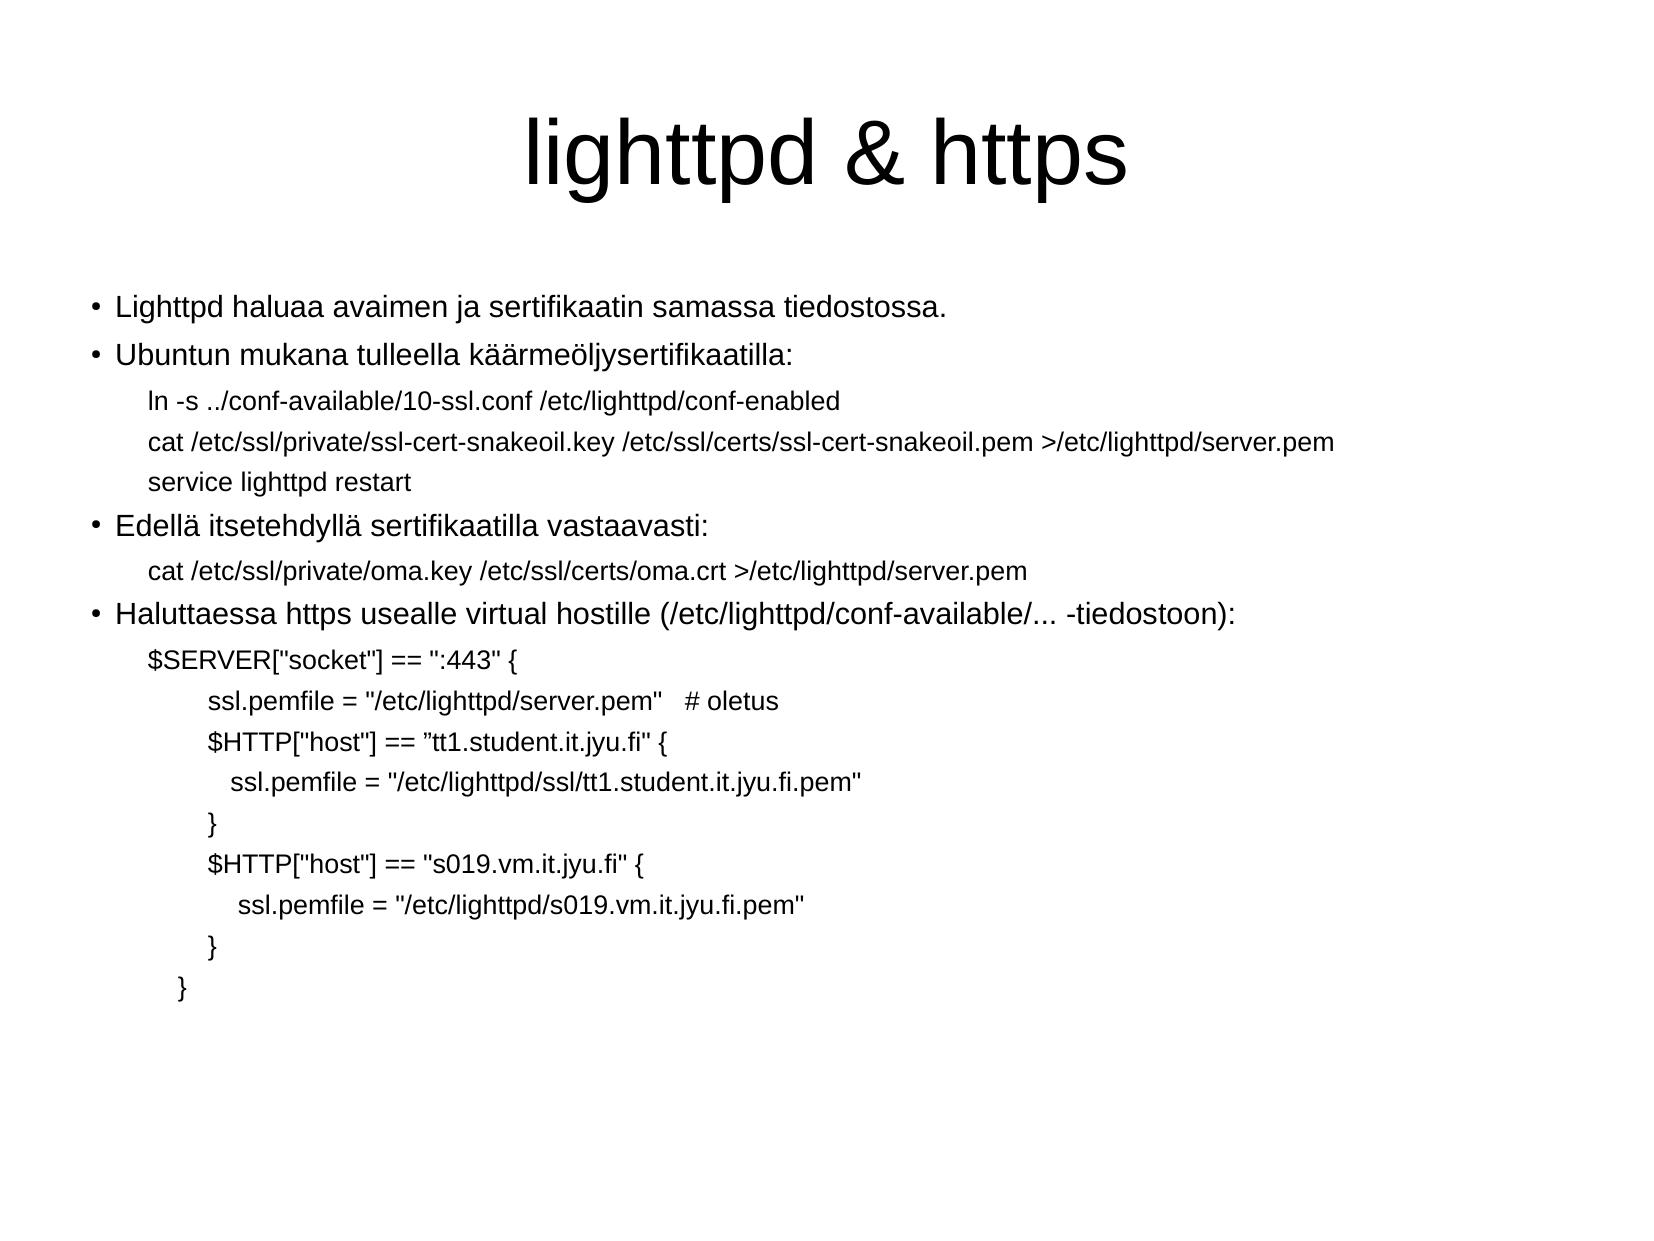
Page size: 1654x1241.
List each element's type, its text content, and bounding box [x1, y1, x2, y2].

list Lighttpd haluaa avaimen ja sertifikaatin samassa tiedostossa. Ubuntun mukana tulleella käärmeöljysertifikaatilla: ln -s ../conf-available/10-ssl.conf /etc/lighttpd/conf-enabled cat /etc/ssl/private/ssl-cert-snakeoil.key /etc/ssl/certs/ssl-cert-snakeoil.pem >/etc/lighttpd/server.pem service lighttpd restart Edellä itsetehdyllä sertifikaatilla vastaavasti: cat /etc/ssl/private/oma.key /etc/ssl/certs/oma.crt >/etc/lighttpd/server.pem Haluttaessa https usealle virtual hostille (/etc/lighttpd/conf-available/... -tiedostoon): $SERVER["socket"] == ":443" { ssl.pemfile = "/etc/lighttpd/server.pem" # oletus $HTTP["host"] == ”tt1.student.it.jyu.fi" { ssl.pemfile = "/etc/lighttpd/ssl/tt1.student.it.jyu.fi.pem" } $HTTP["host"] == "s019.vm.it.jyu.fi" { ssl.pemfile = "/etc/lighttpd/s019.vm.it.jyu.fi.pem" } } [82, 290, 1571, 1010]
title lighttpd & https [82, 49, 1571, 257]
